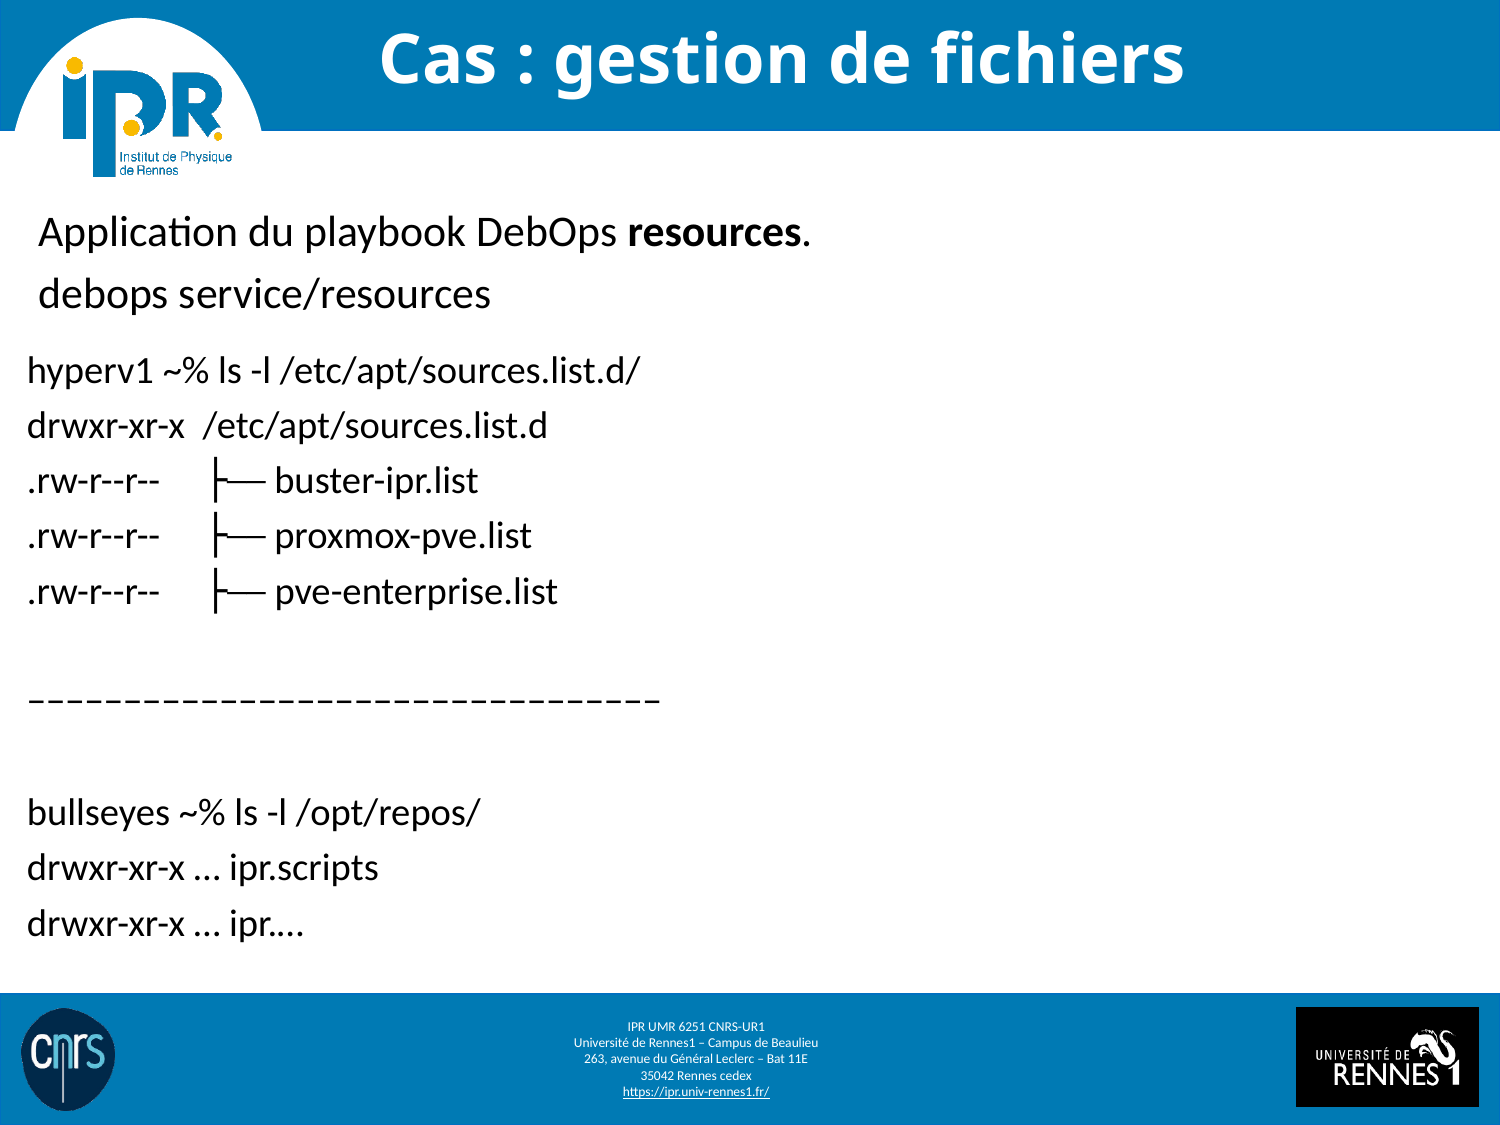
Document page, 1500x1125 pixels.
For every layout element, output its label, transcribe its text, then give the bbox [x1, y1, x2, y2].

picture [1297, 1008, 1478, 1106]
picture [189, 89, 205, 103]
picture [63, 57, 232, 181]
picture [213, 110, 218, 121]
list Application du playbook DebOps resources. debops service/resources [23, 200, 1382, 343]
title Cas : gestion de fichiers [218, 0, 1347, 122]
picture [22, 1009, 114, 1110]
list hyperv1 ~% ls -l /etc/apt/sources.list.d/ drwxr-xr-x /etc/apt/sources.list.d .rw-r--r-- ├── buster-ipr.list .rw-r--r-- ├── proxmox-pve.list .rw-r--r-- ├── pve-enterprise.list −−−−−−−−−−−−−−−−−−−−−−−−−−−−−−−−− bullseyes ~% ls -l /opt/repos/ drwxr-xr-x … ipr.scripts drwxr-xr-x … ipr.… [11, 342, 1500, 957]
